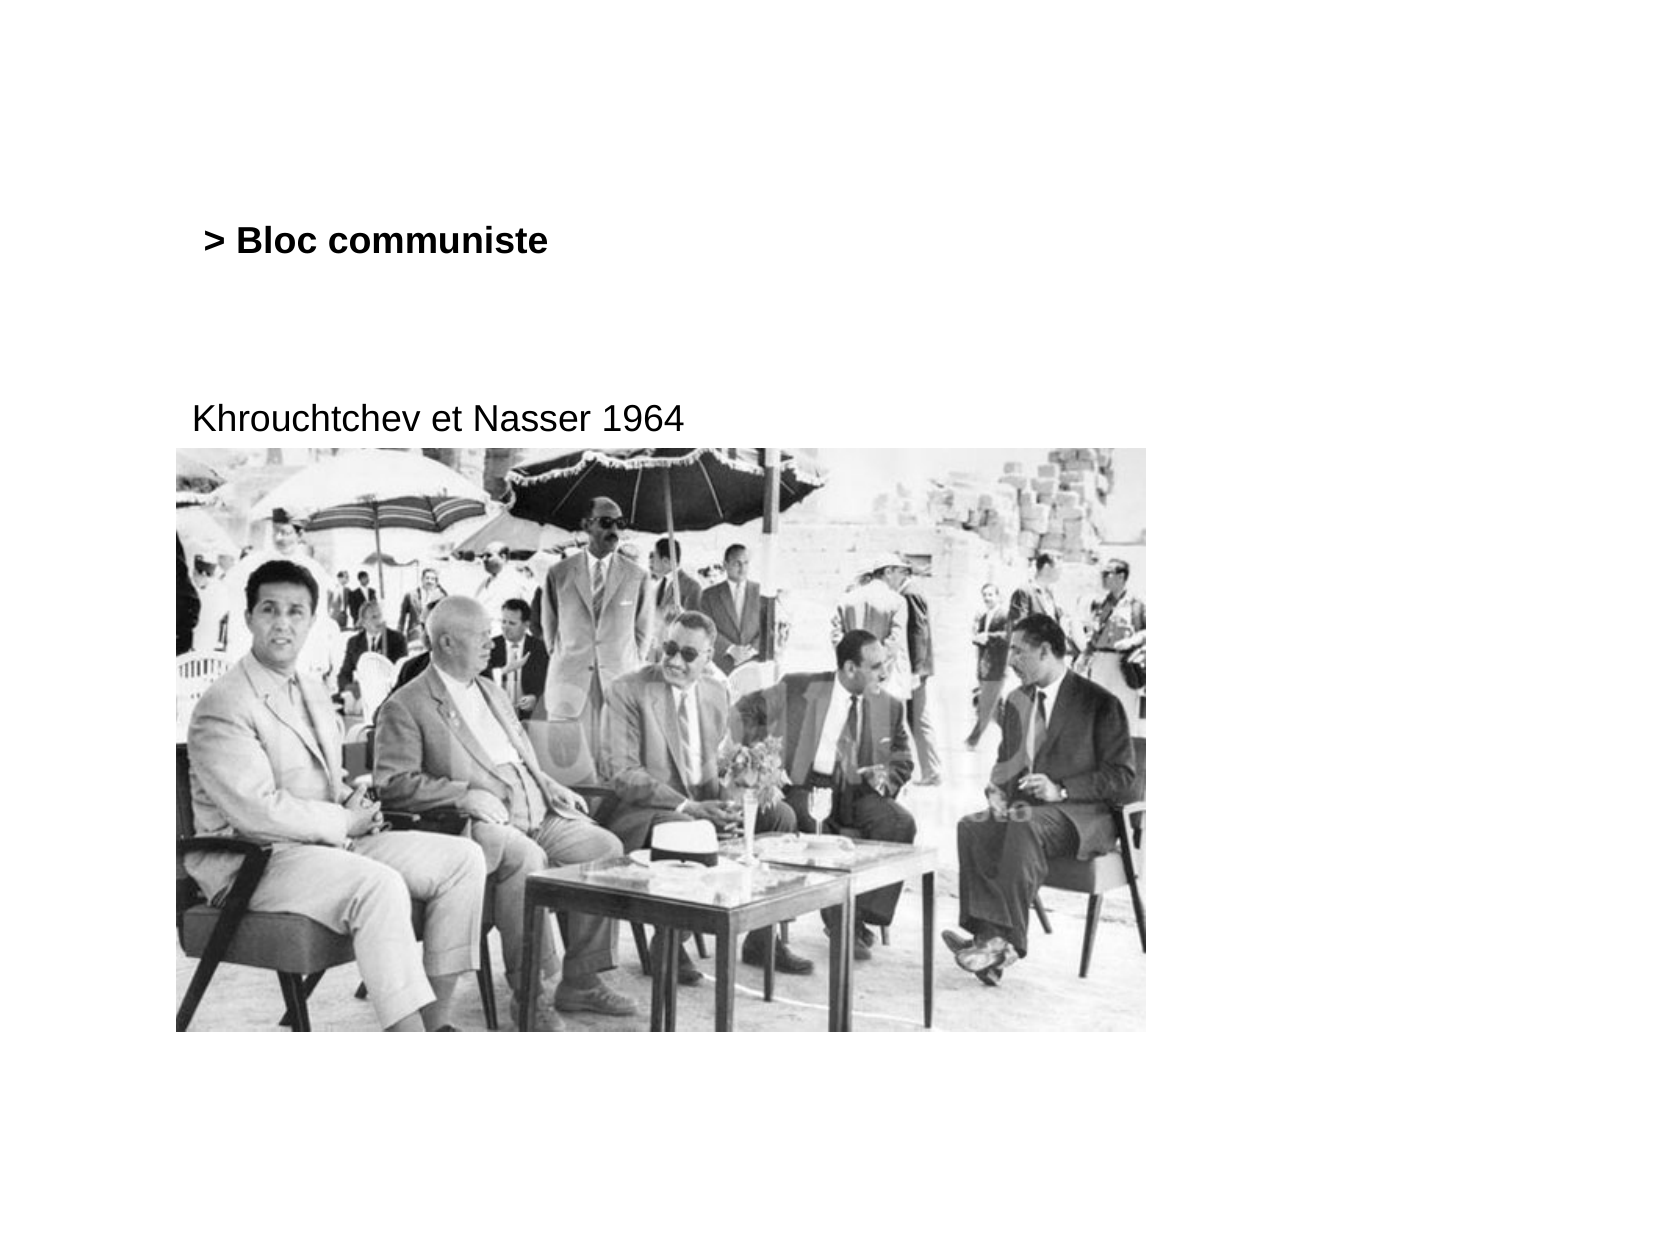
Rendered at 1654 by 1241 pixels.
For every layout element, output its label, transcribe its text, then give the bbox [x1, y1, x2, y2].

picture [176, 448, 1146, 1032]
text_box > Bloc communiste [188, 212, 564, 271]
text_box Khrouchtchev et Nasser 1964 [177, 389, 721, 447]
